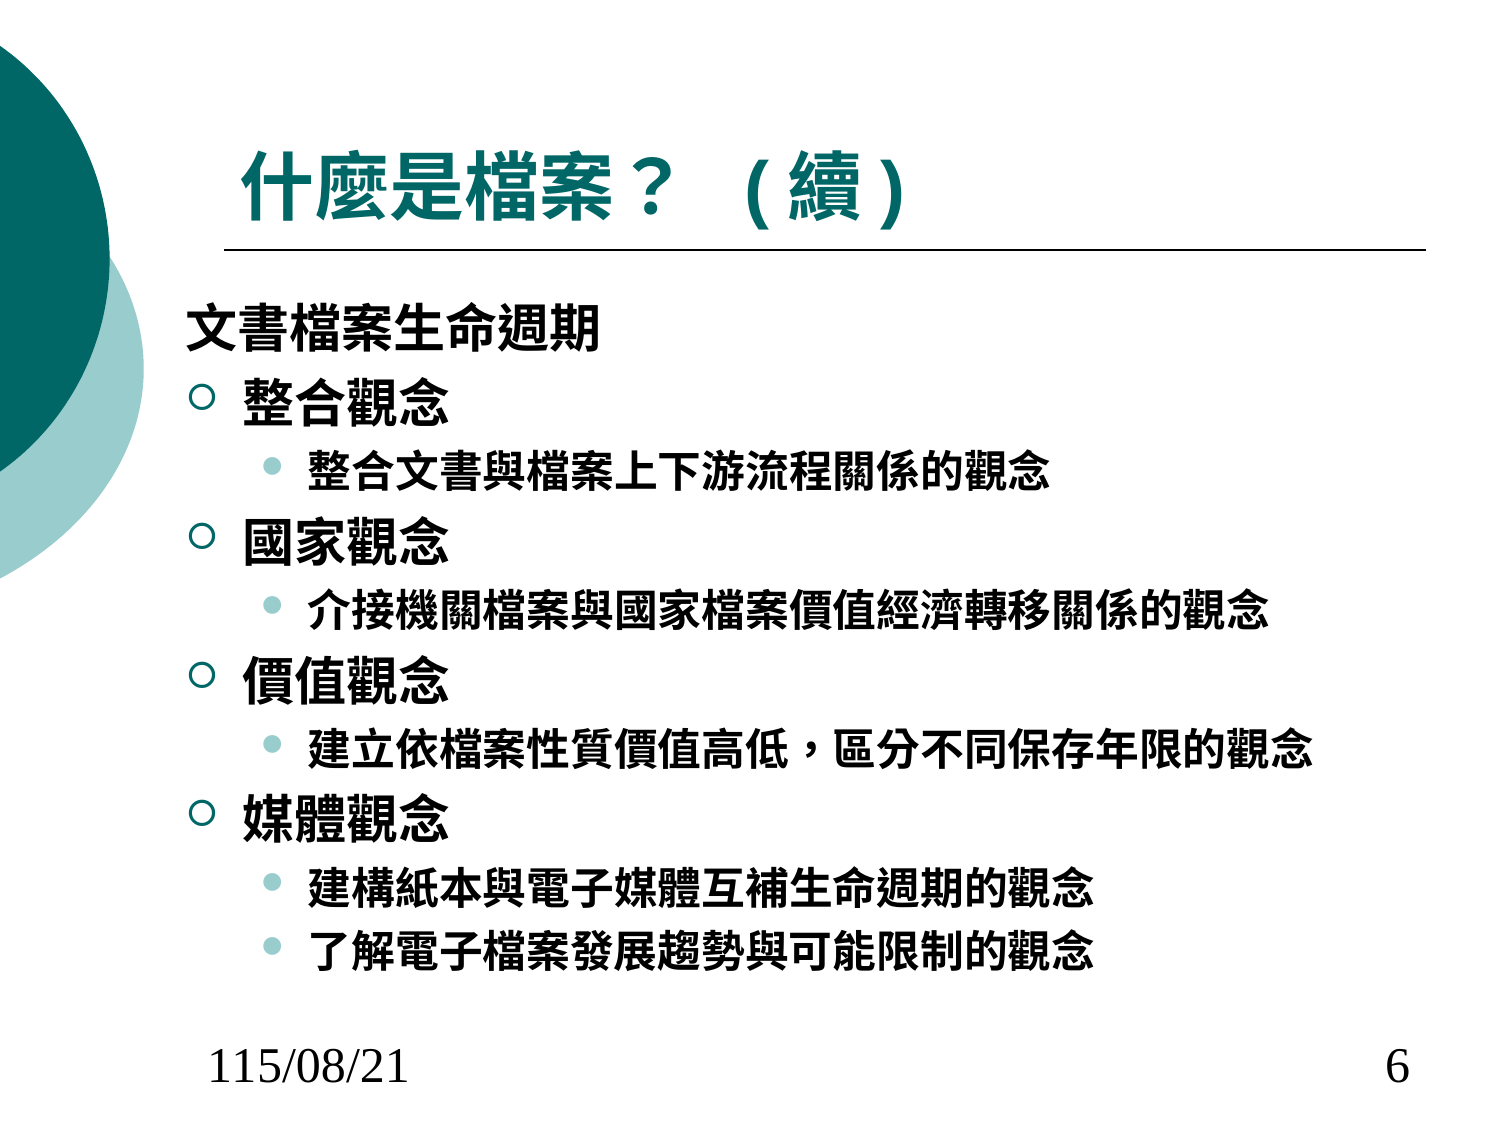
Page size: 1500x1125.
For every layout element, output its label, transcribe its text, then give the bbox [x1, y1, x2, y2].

list 文書檔案生命週期 整合觀念 整合文書與檔案上下游流程關係的觀念 國家觀念 介接機關檔案與國家檔案價值經濟轉移關係的觀念 價值觀念 建立依檔案性質價值高低，區分不同保存年限的觀念 媒體觀念 建構紙本與電子媒體互補生命週期的觀念 了解電子檔案發展趨勢與可能限制的觀念 [171, 287, 1425, 1000]
title 什麼是檔案？ (續) [224, 49, 1425, 237]
